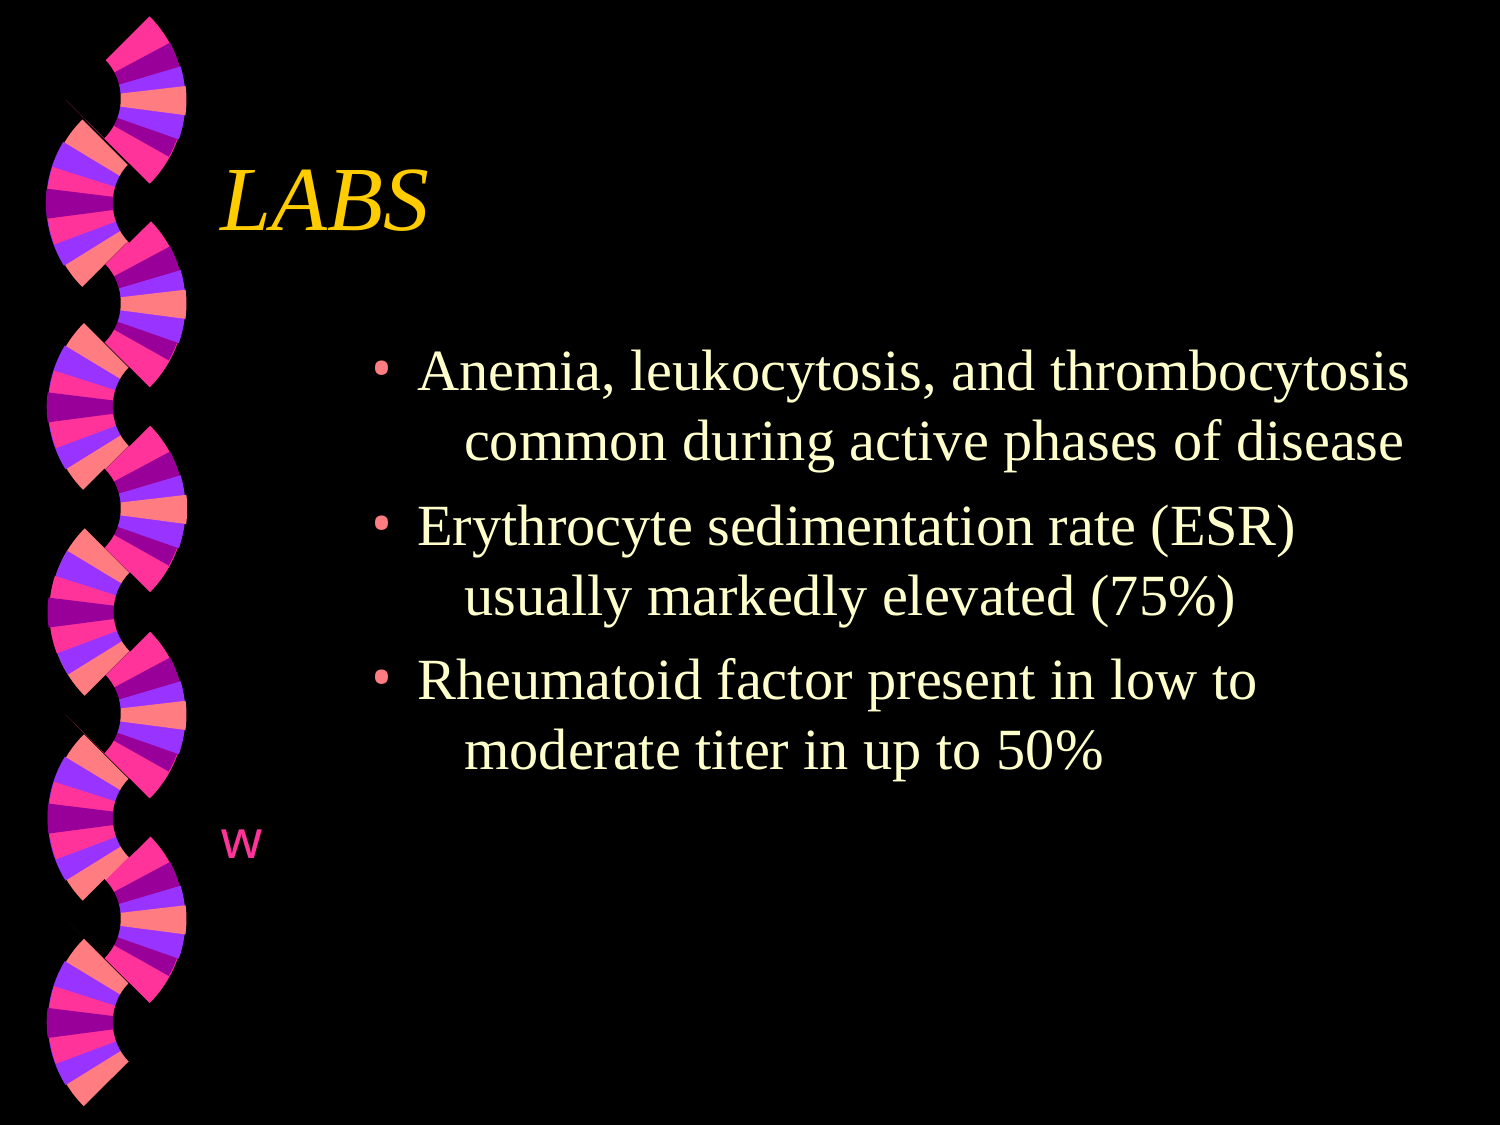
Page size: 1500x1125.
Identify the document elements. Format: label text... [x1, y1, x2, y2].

list Anemia, leukocytosis, and thrombocytosis common during active phases of disease Erythrocyte sedimentation rate (ESR) usually markedly elevated (75%) Rheumatoid factor present in low to moderate titer in up to 50% [205, 324, 1481, 1000]
title LABS [205, 99, 1481, 288]
